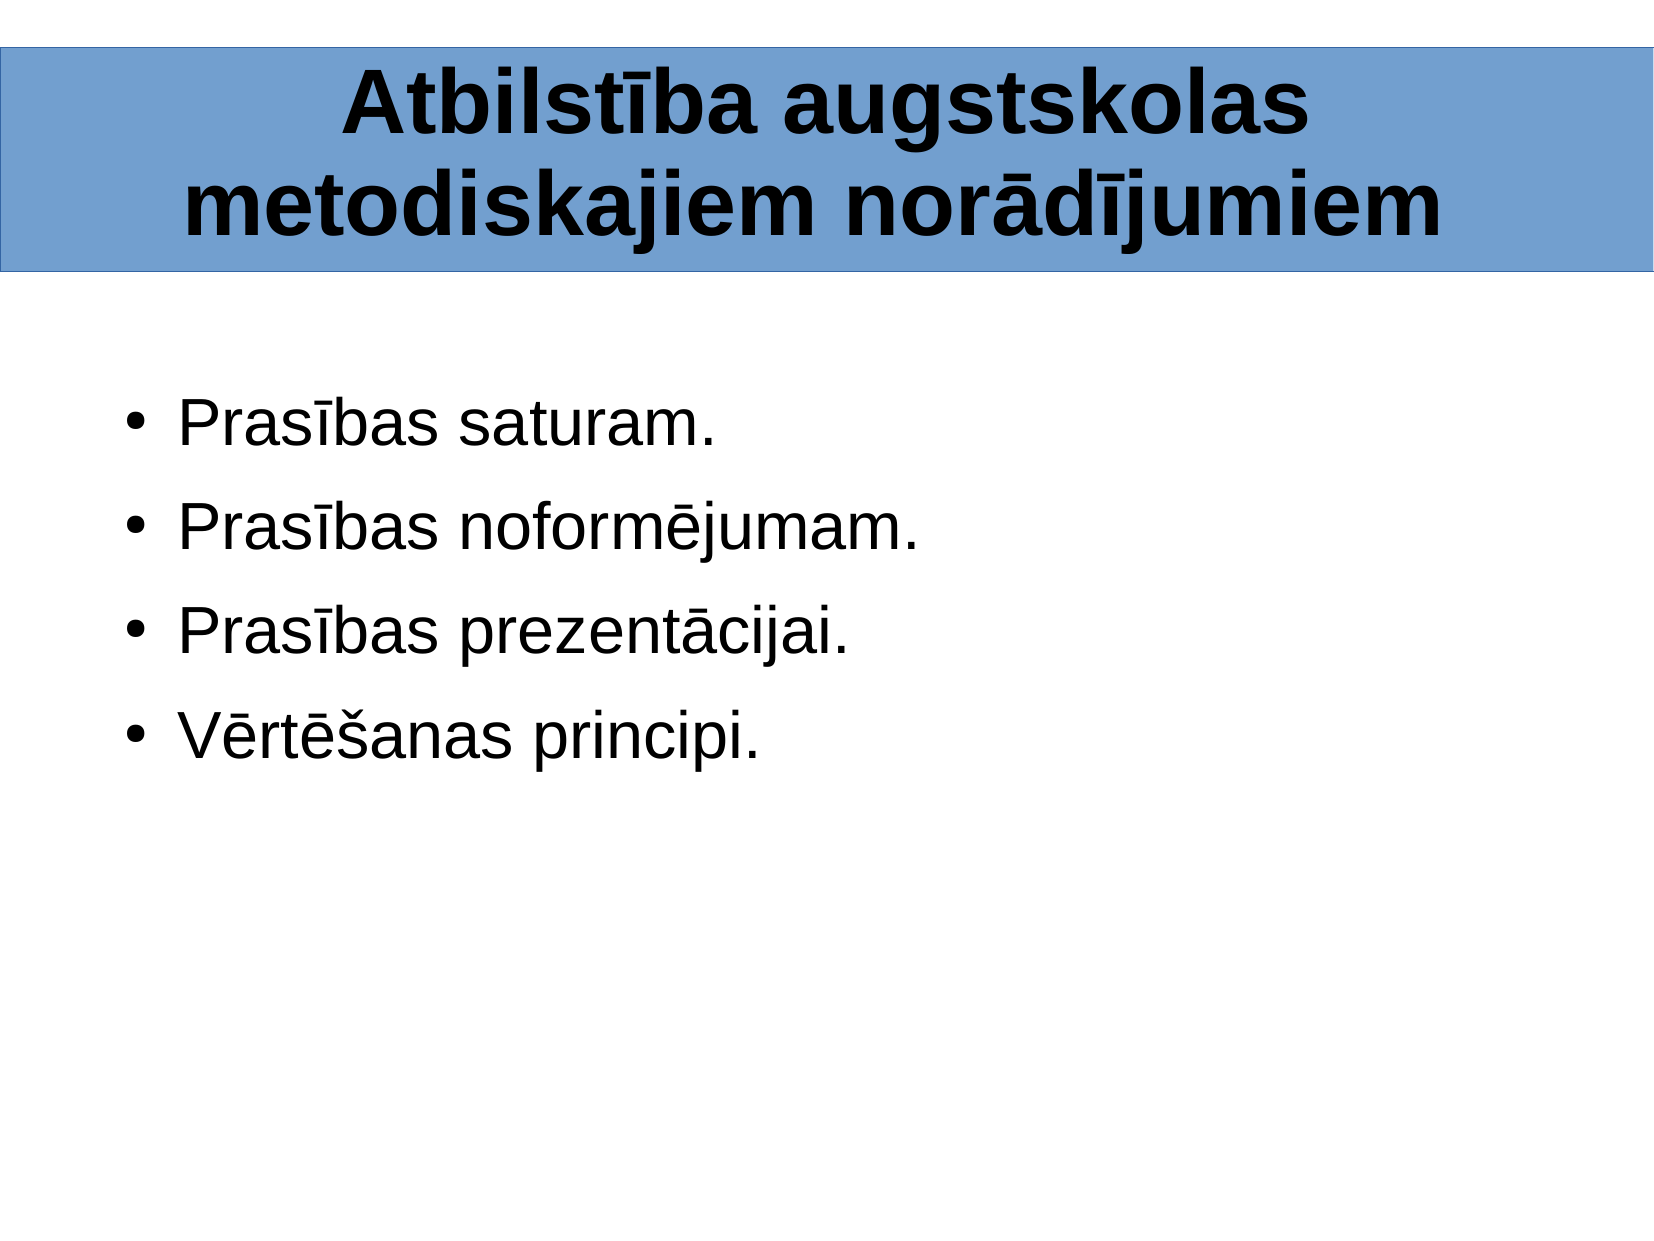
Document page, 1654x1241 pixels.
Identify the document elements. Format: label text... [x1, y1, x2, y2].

list [82, 290, 945, 1010]
title Atbilstība augstskolas metodiskajiem norādījumiem [82, 49, 1571, 257]
text_box [0, 47, 1654, 272]
list Prasības saturam. Prasības noformējumam. Prasības prezentācijai. Vērtēšanas principi. [106, 384, 1548, 1104]
